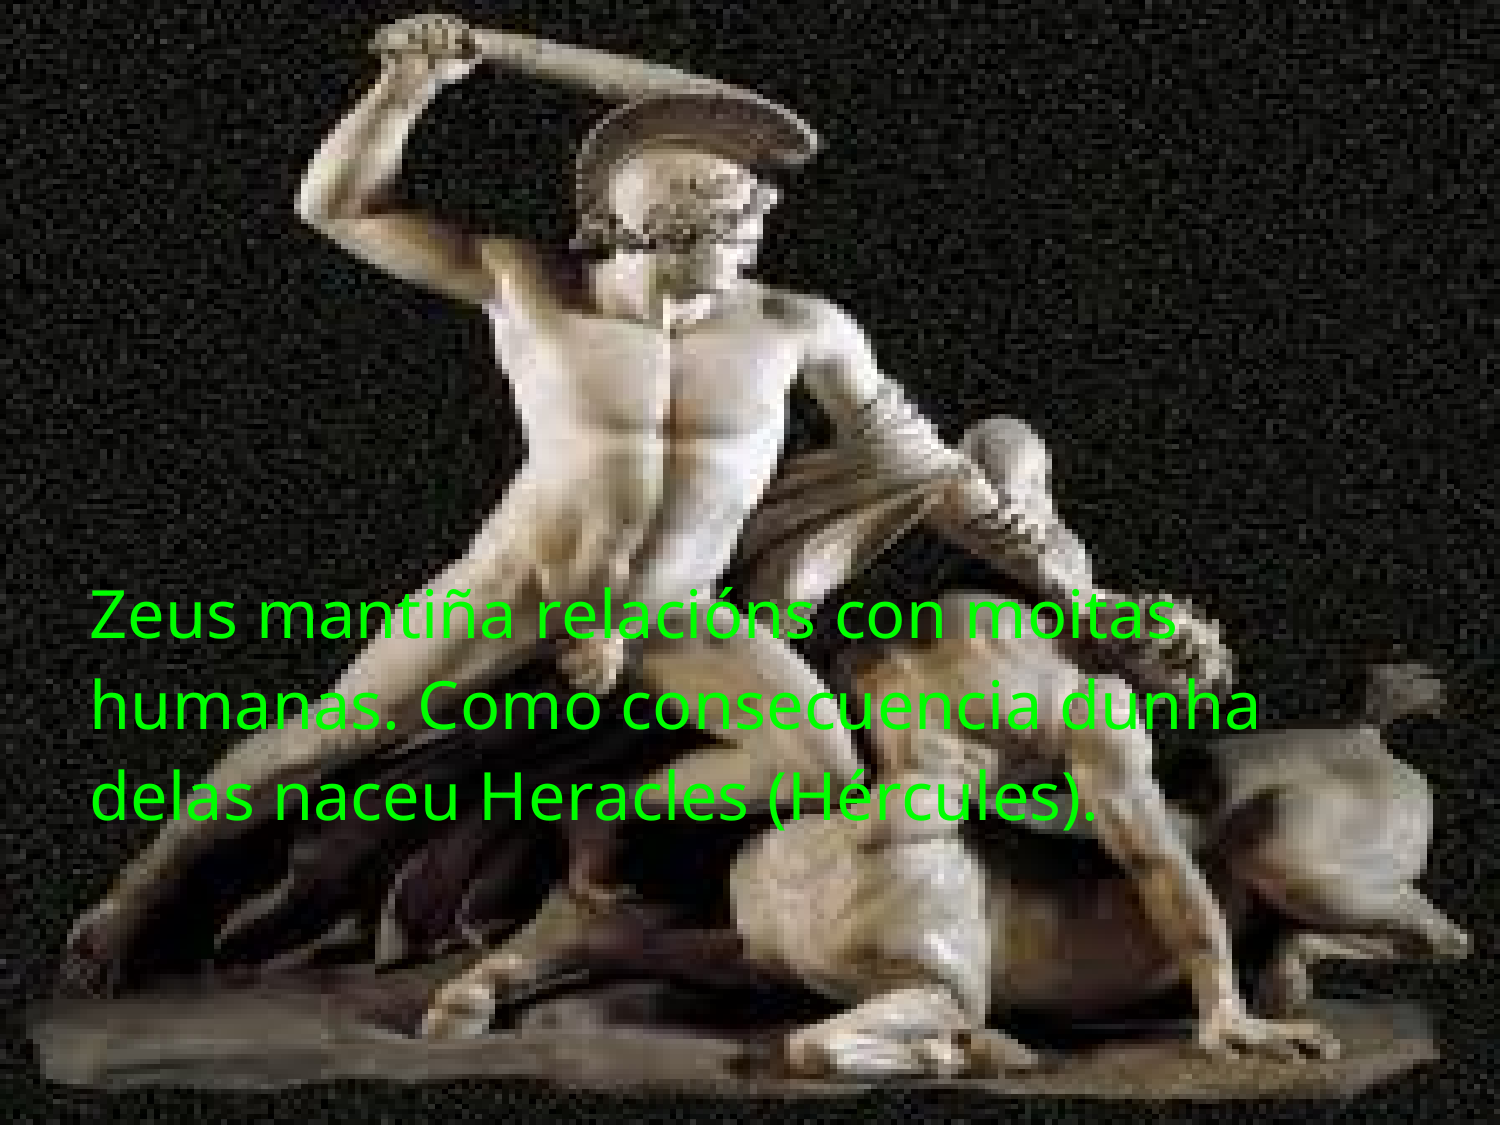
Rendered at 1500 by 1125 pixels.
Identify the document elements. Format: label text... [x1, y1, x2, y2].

list Zeus mantiña relacións con moitas humanas. Como consecuencia dunha delas naceu Heracles (Hércules). [75, 237, 1426, 981]
picture [0, 0, 1500, 1125]
